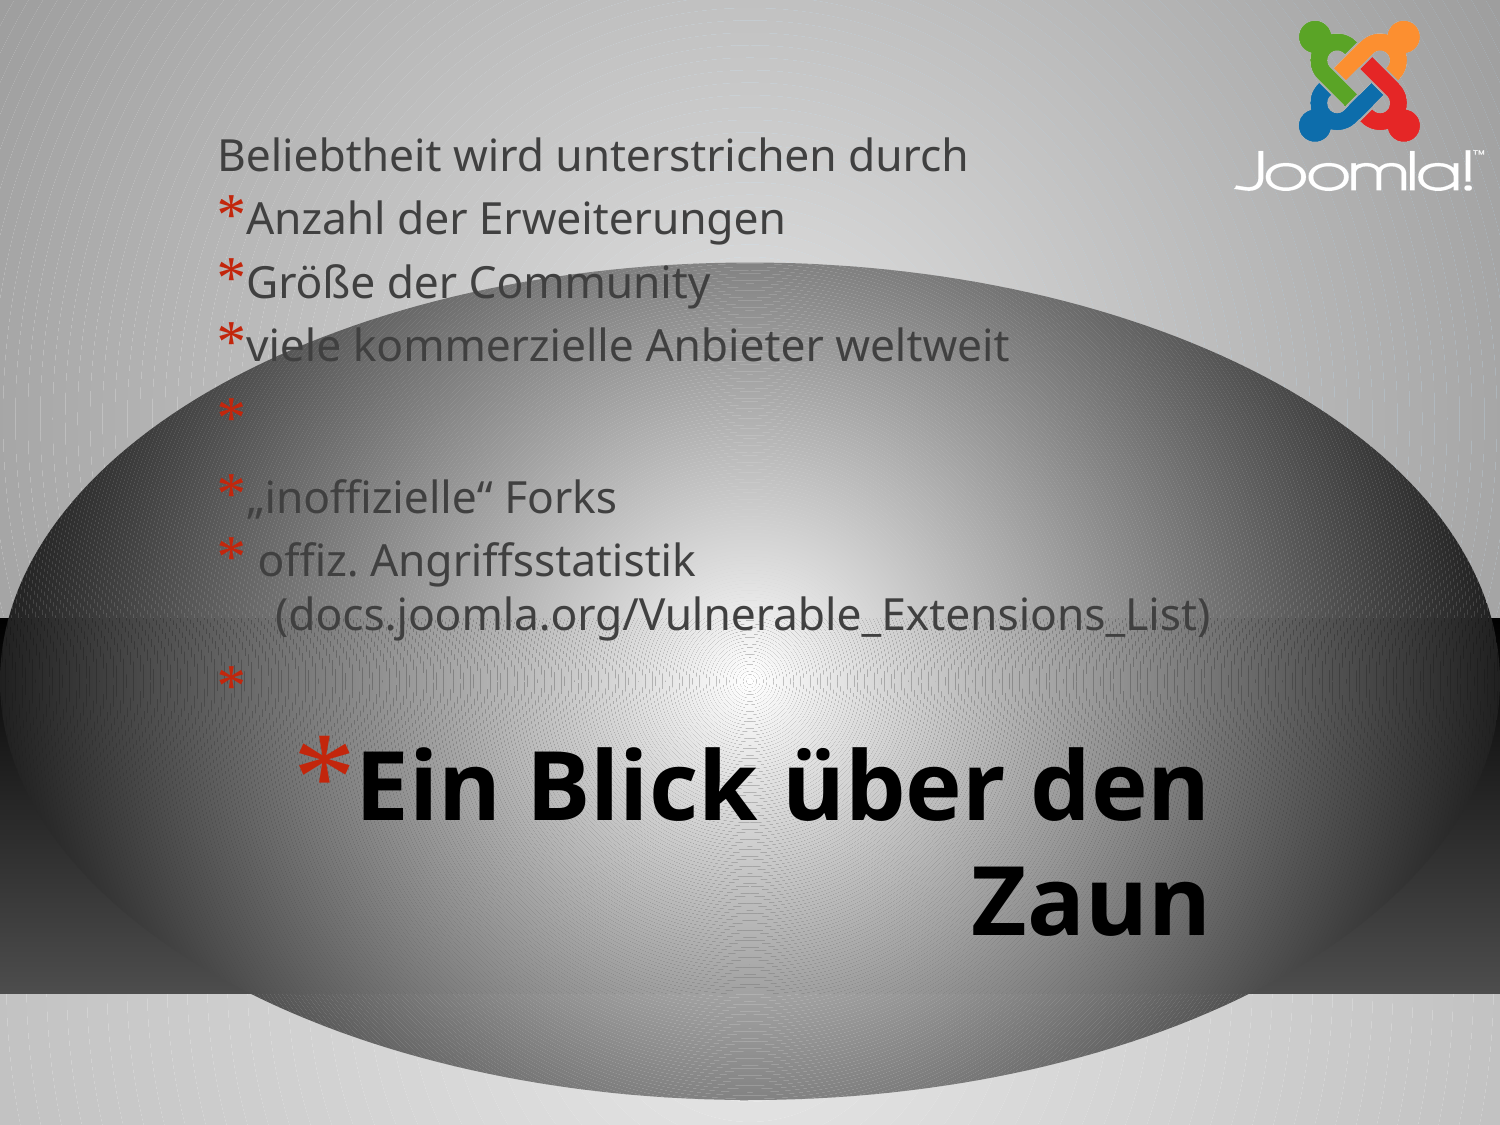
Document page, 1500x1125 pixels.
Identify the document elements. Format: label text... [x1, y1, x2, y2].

list Beliebtheit wird unterstrichen durch Anzahl der Erweiterungen Größe der Community viele kommerzielle Anbieter weltweit „inoffizielle“ Forks offiz. Angriffsstatistik (docs.joomla.org/Vulnerable_Extensions_List) [187, 120, 1238, 691]
title Ein Blick über den Zaun [183, 717, 1363, 905]
